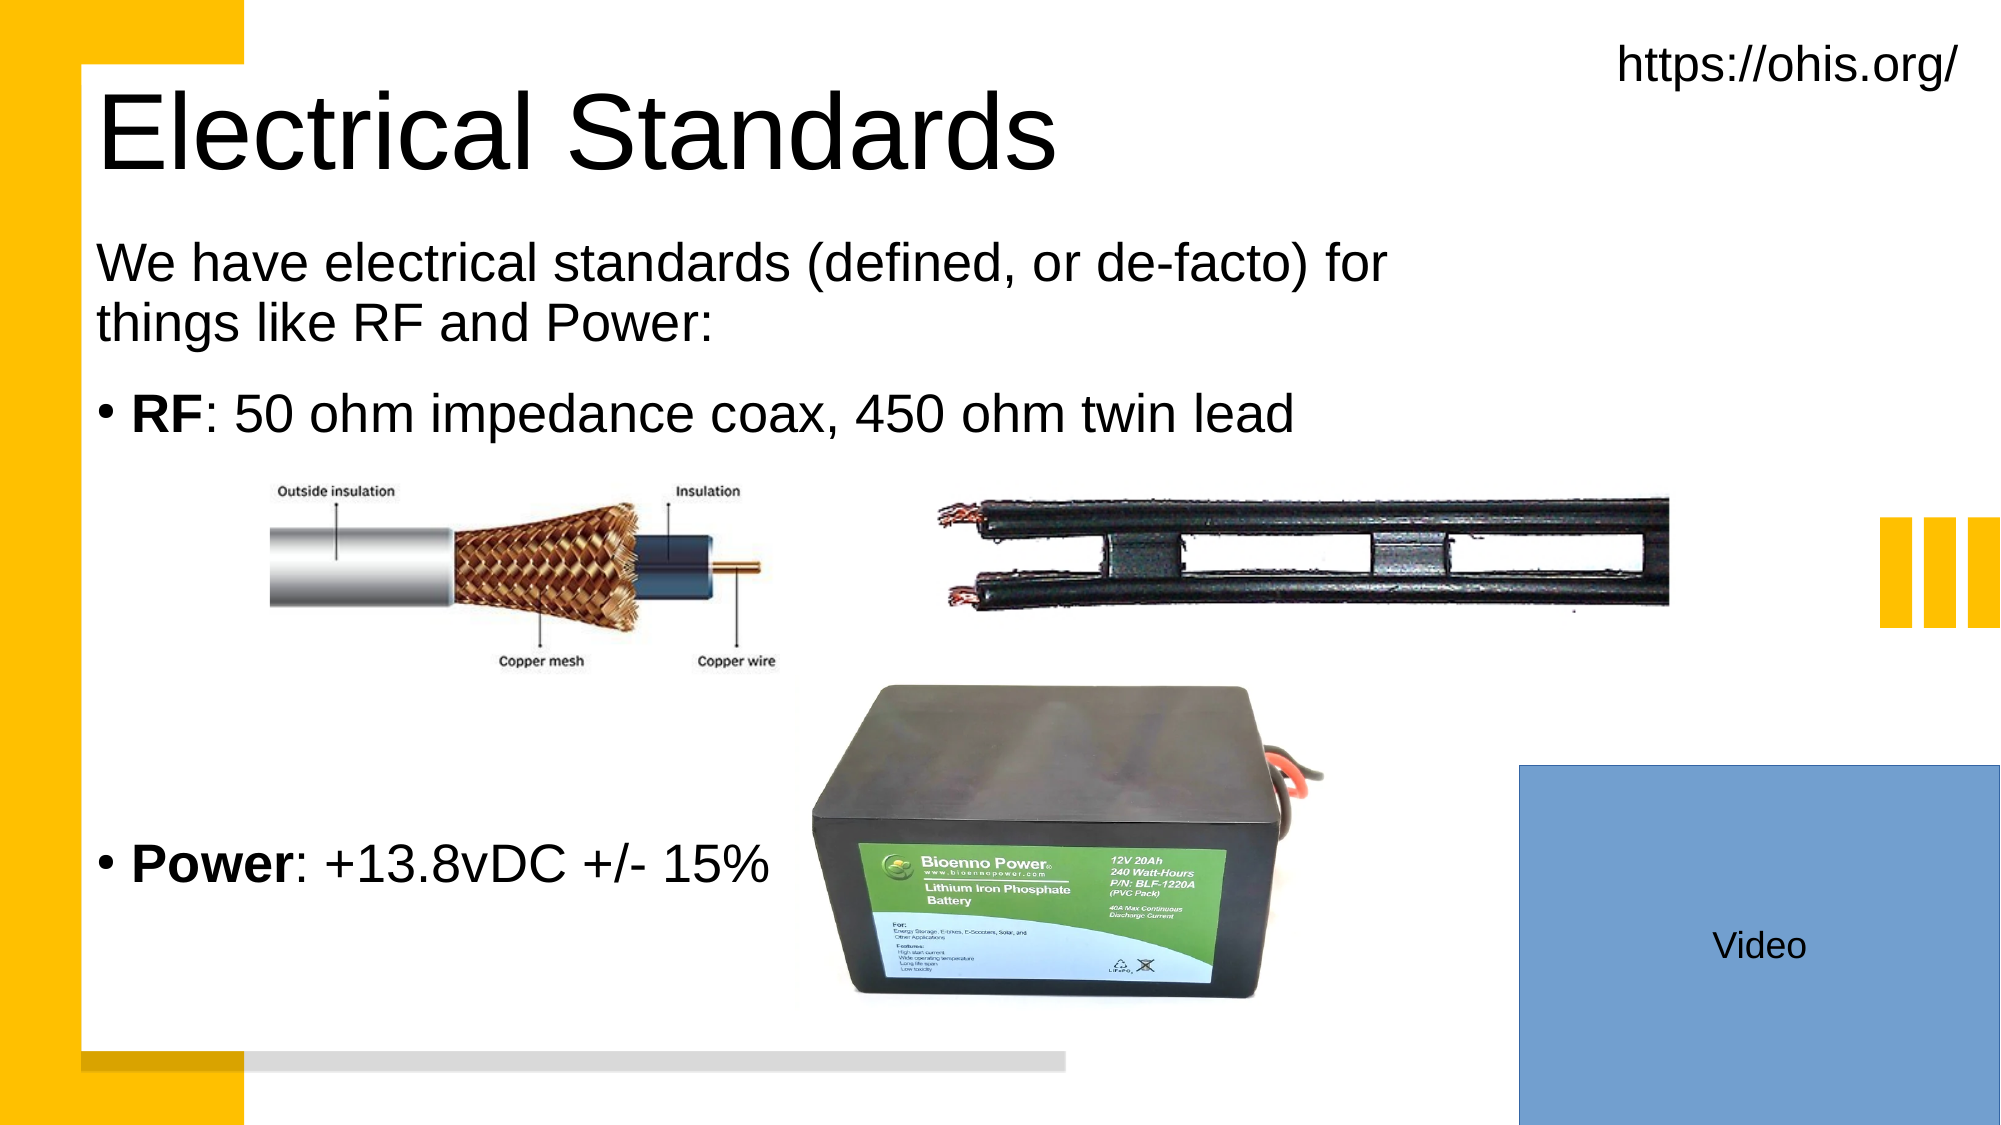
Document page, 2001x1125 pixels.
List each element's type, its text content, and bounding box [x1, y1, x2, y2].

text_box We have electrical standards (defined, or de-facto) for things like RF and Power: RF: 50 ohm impedance coax, 450 ohm twin lead Power: +13.8vDC +/- 15% [81, 224, 1516, 1036]
picture [795, 675, 1335, 1011]
text_box https://ohis.org/ [1590, 29, 1974, 105]
picture [269, 464, 781, 689]
text_box [0, 0, 2000, 1125]
text_box Electrical Standards [81, 64, 1921, 201]
picture [900, 465, 1682, 631]
text_box Video [1519, 765, 2000, 1125]
